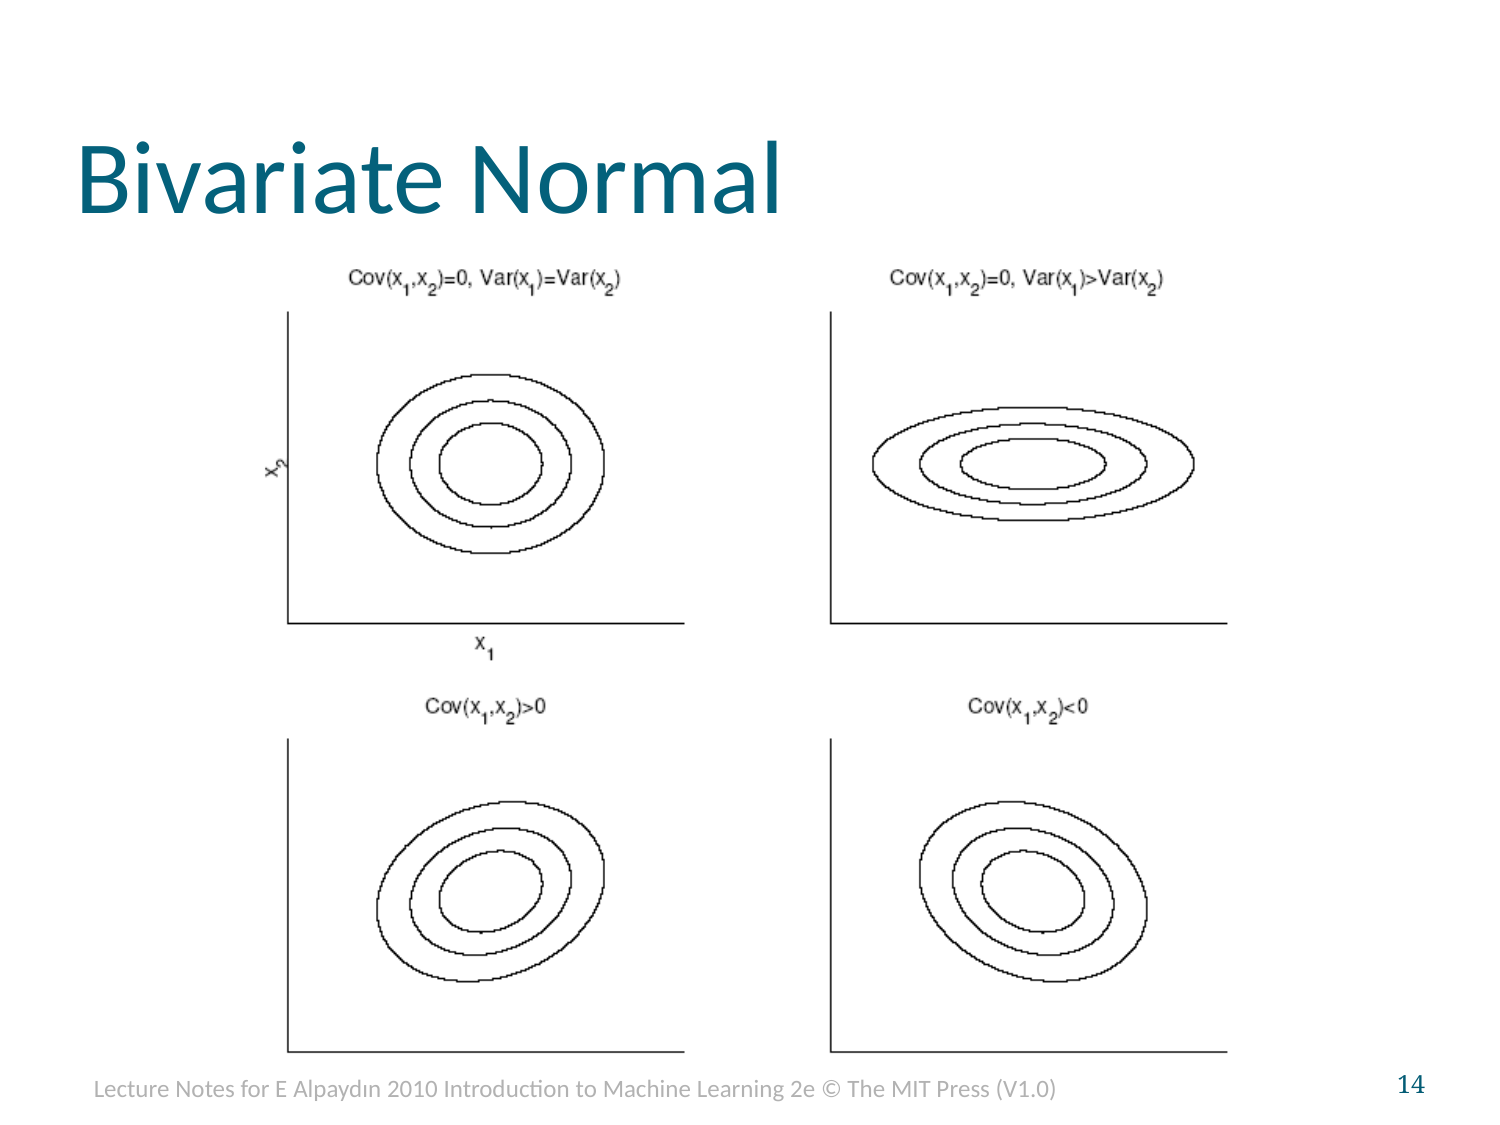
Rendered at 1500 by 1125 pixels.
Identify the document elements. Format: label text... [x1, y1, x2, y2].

title Bivariate Normal [75, 82, 1425, 235]
slide_number <number> [1299, 1042, 1425, 1103]
footer Lecture Notes for E Alpaydın 2010 Introduction to Machine Learning 2e © The MIT Press (V1.0) [93, 1042, 1254, 1103]
picture [253, 243, 1248, 1042]
